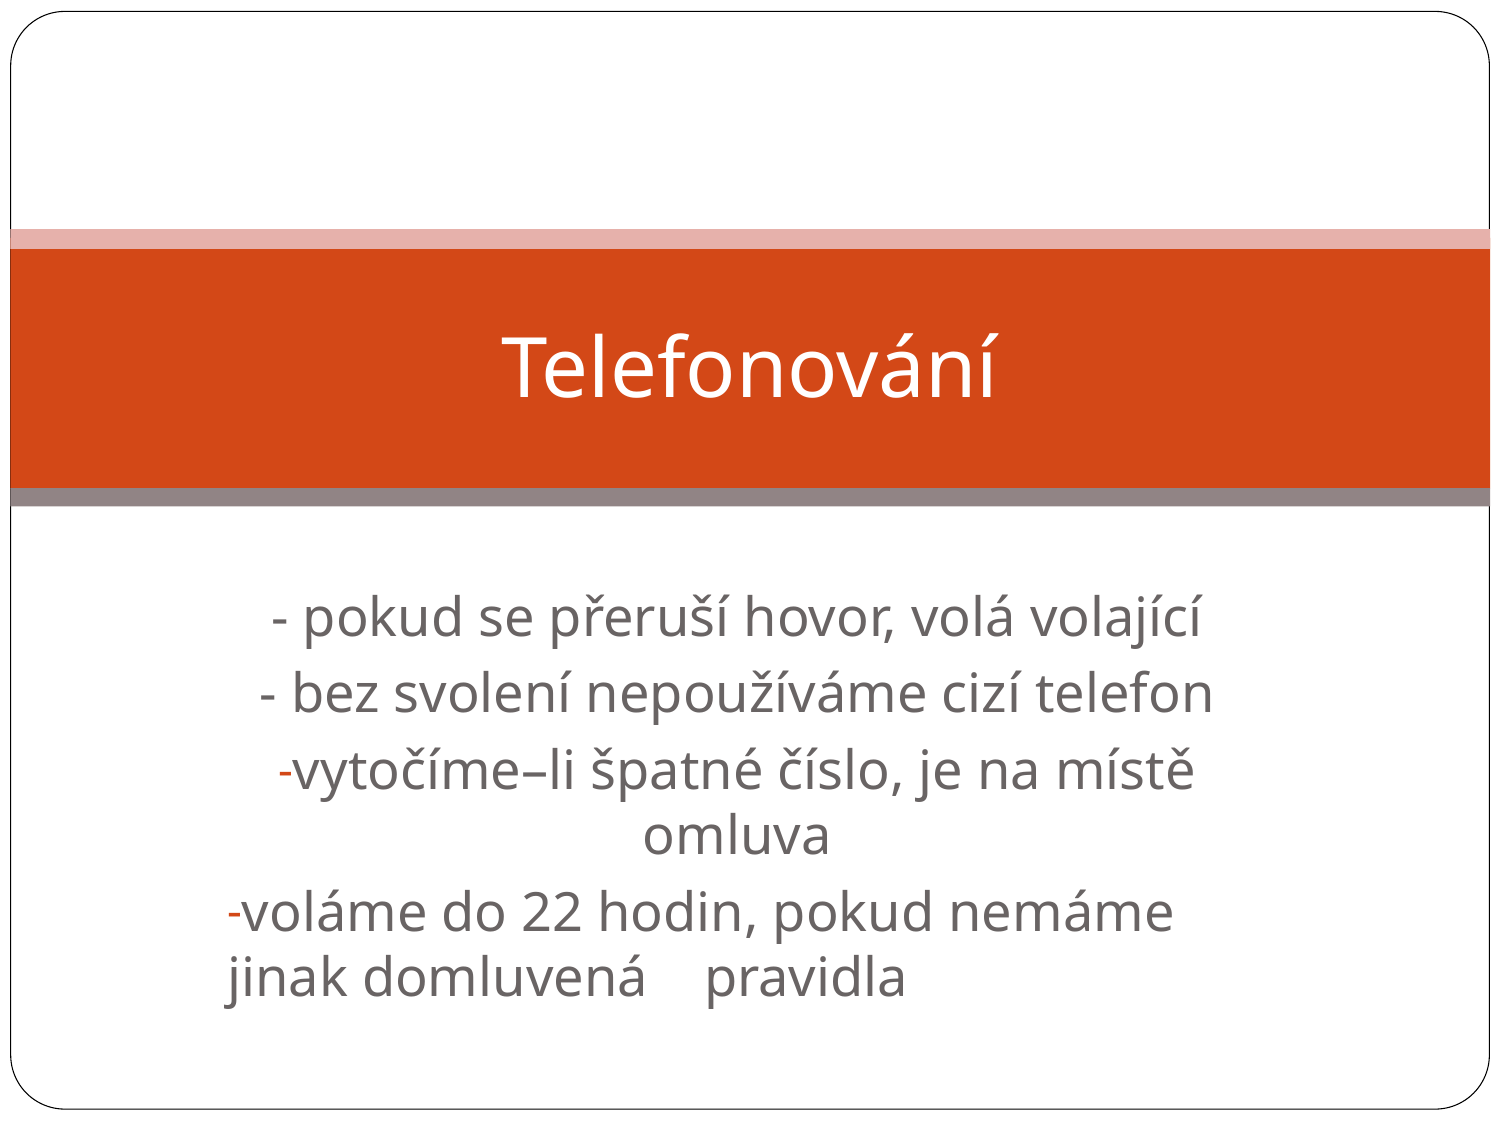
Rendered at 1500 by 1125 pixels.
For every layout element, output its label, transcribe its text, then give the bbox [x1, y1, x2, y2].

title Telefonování [75, 247, 1426, 489]
text_box - pokud se přeruší hovor, volá volající - bez svolení nepoužíváme cizí telefon vytočíme–li špatné číslo, je na místě omluva voláme do 22 hodin, pokud nemáme jinak domluvená pravidla [212, 574, 1263, 1125]
